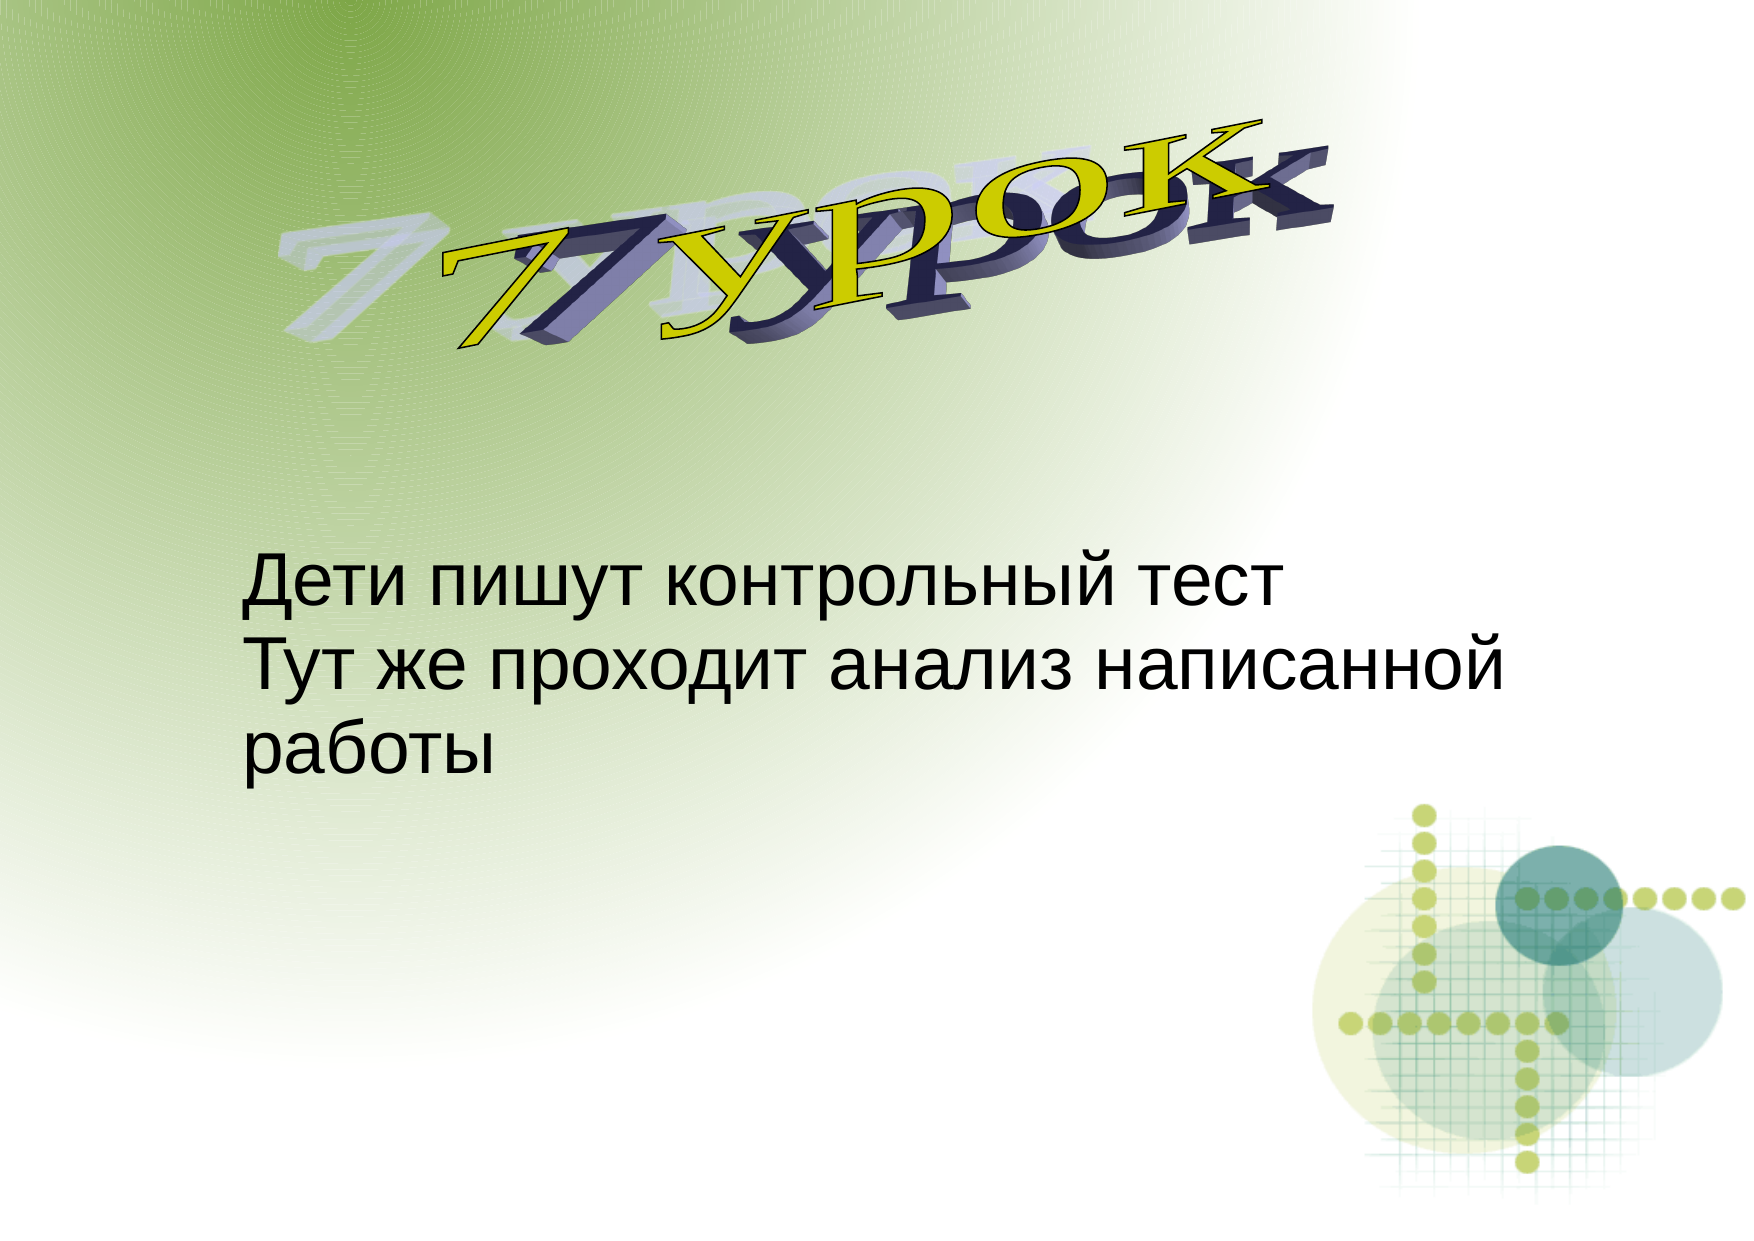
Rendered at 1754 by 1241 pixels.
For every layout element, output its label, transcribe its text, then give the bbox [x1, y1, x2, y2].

text_box 7 урок [442, 227, 569, 349]
text_box 7 урок [1124, 119, 1270, 217]
text_box 7 урок [976, 158, 1108, 238]
text_box Дети пишут контрольный тест Тут же проходит анализ написанной работы [206, 530, 1565, 798]
text_box 7 урок [814, 188, 953, 310]
text_box 7 урок [658, 209, 809, 340]
picture [1298, 792, 1754, 1211]
